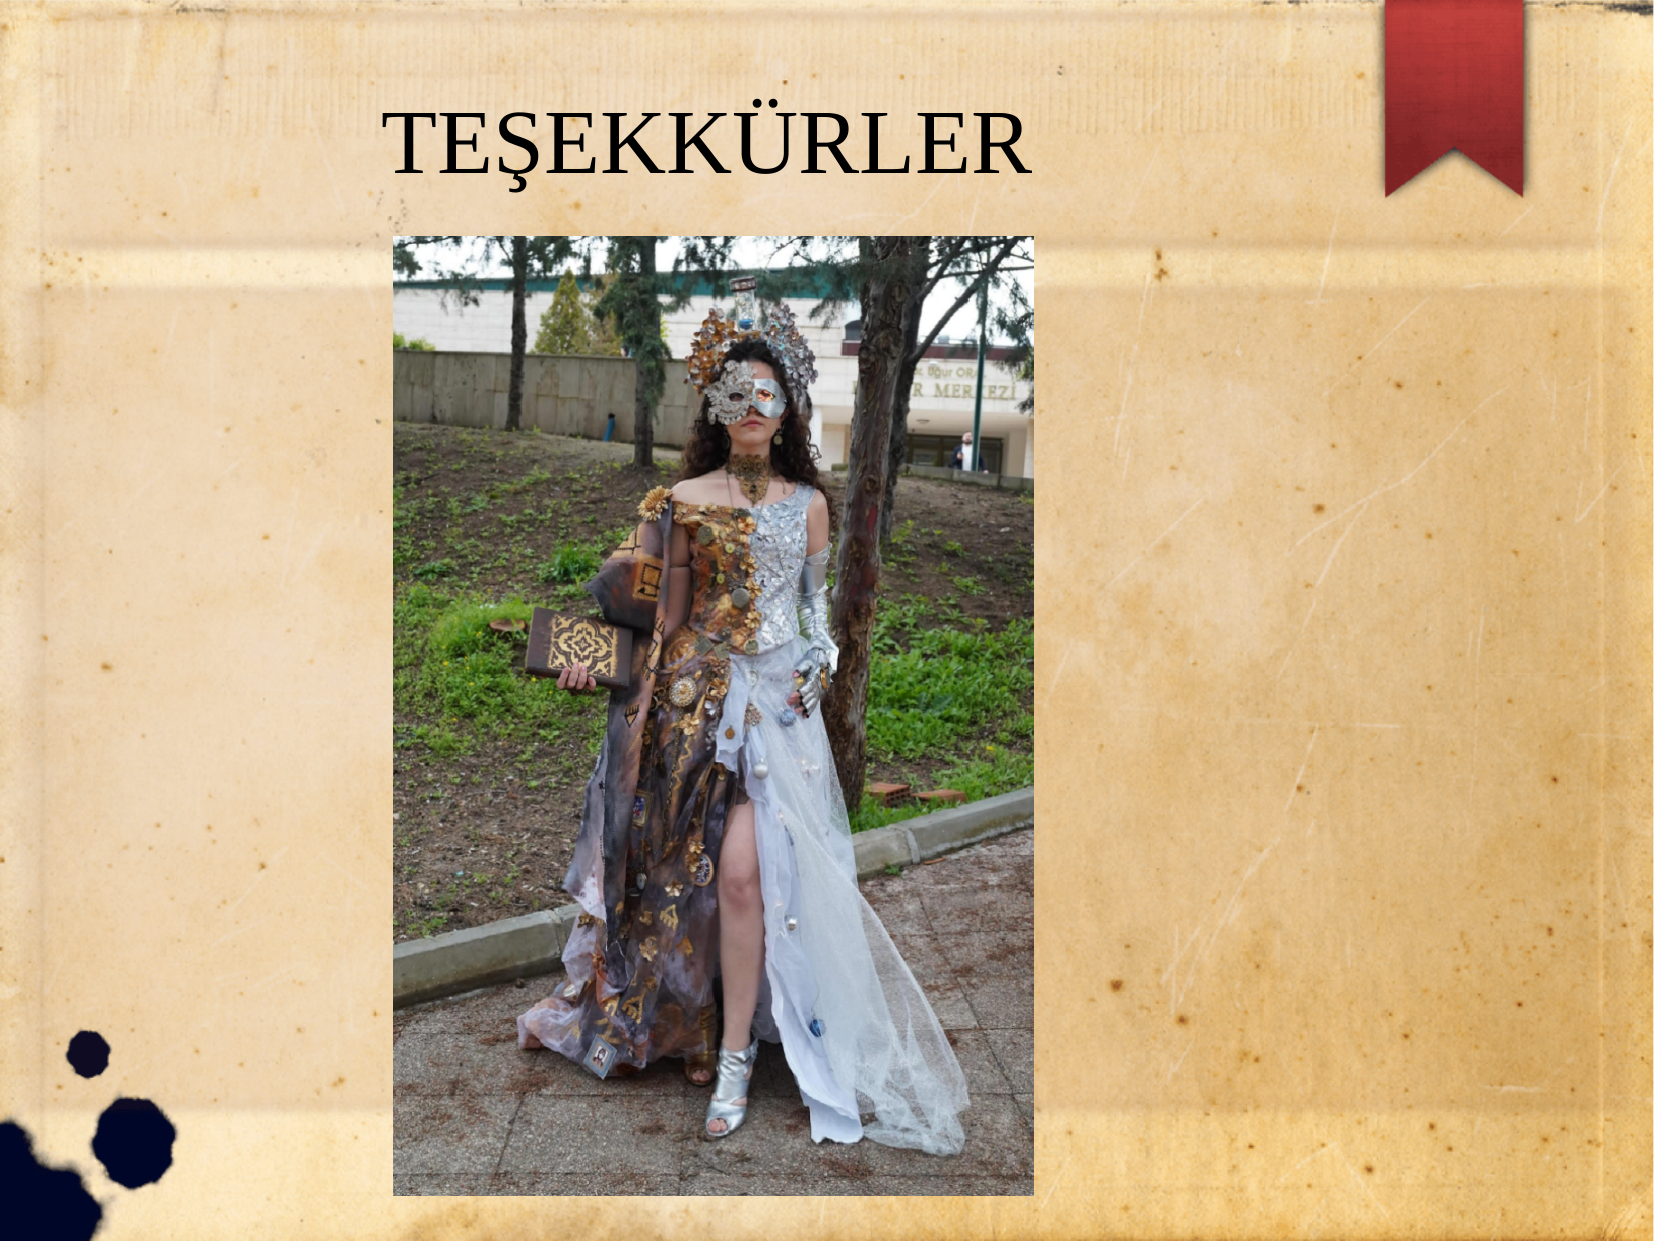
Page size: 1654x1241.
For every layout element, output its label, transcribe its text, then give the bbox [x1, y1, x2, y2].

picture [0, 0, 1654, 1241]
title TEŞEKKÜRLER [82, 49, 1347, 237]
